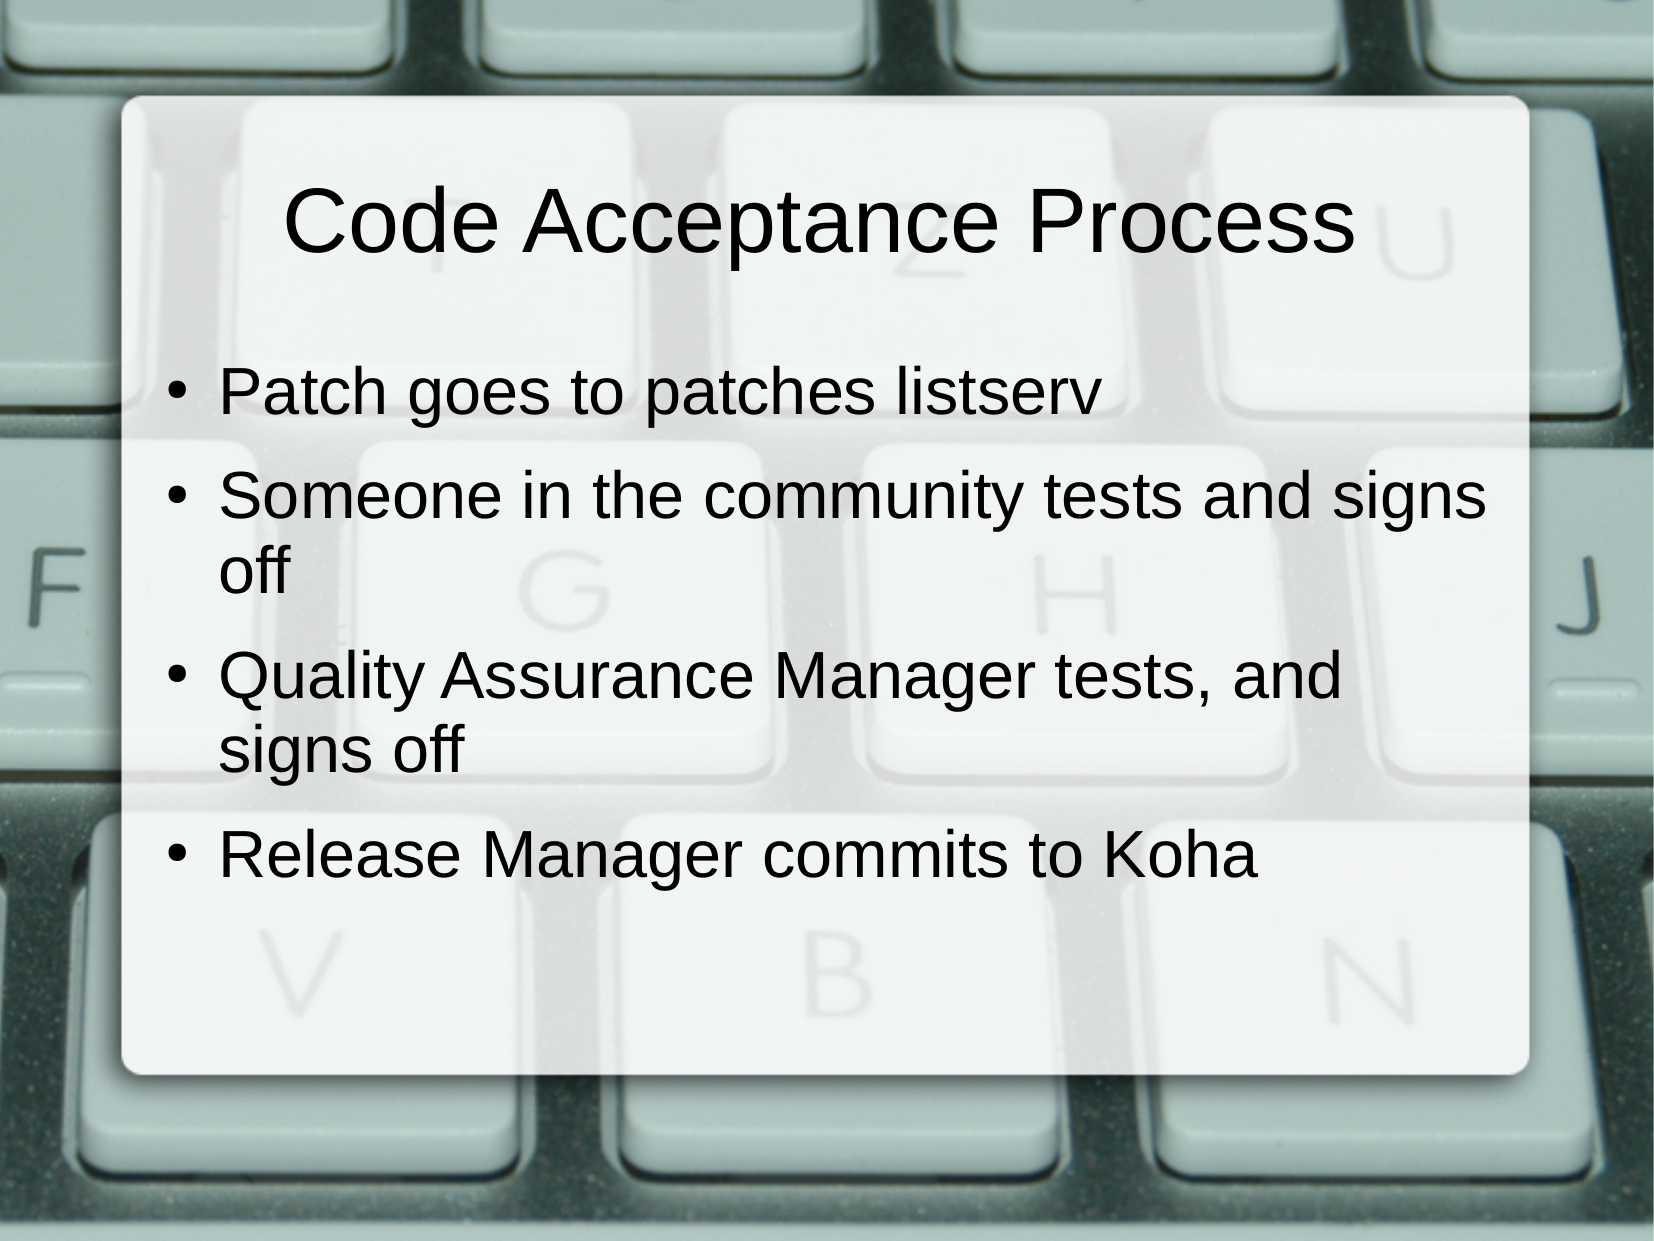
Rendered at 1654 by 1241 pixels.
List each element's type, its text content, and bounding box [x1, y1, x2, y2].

title Code Acceptance Process [135, 117, 1506, 325]
list Patch goes to patches listserv Someone in the community tests and signs off Quality Assurance Manager tests, and signs off Release Manager commits to Koha [147, 354, 1506, 1173]
picture [0, 0, 1654, 1241]
